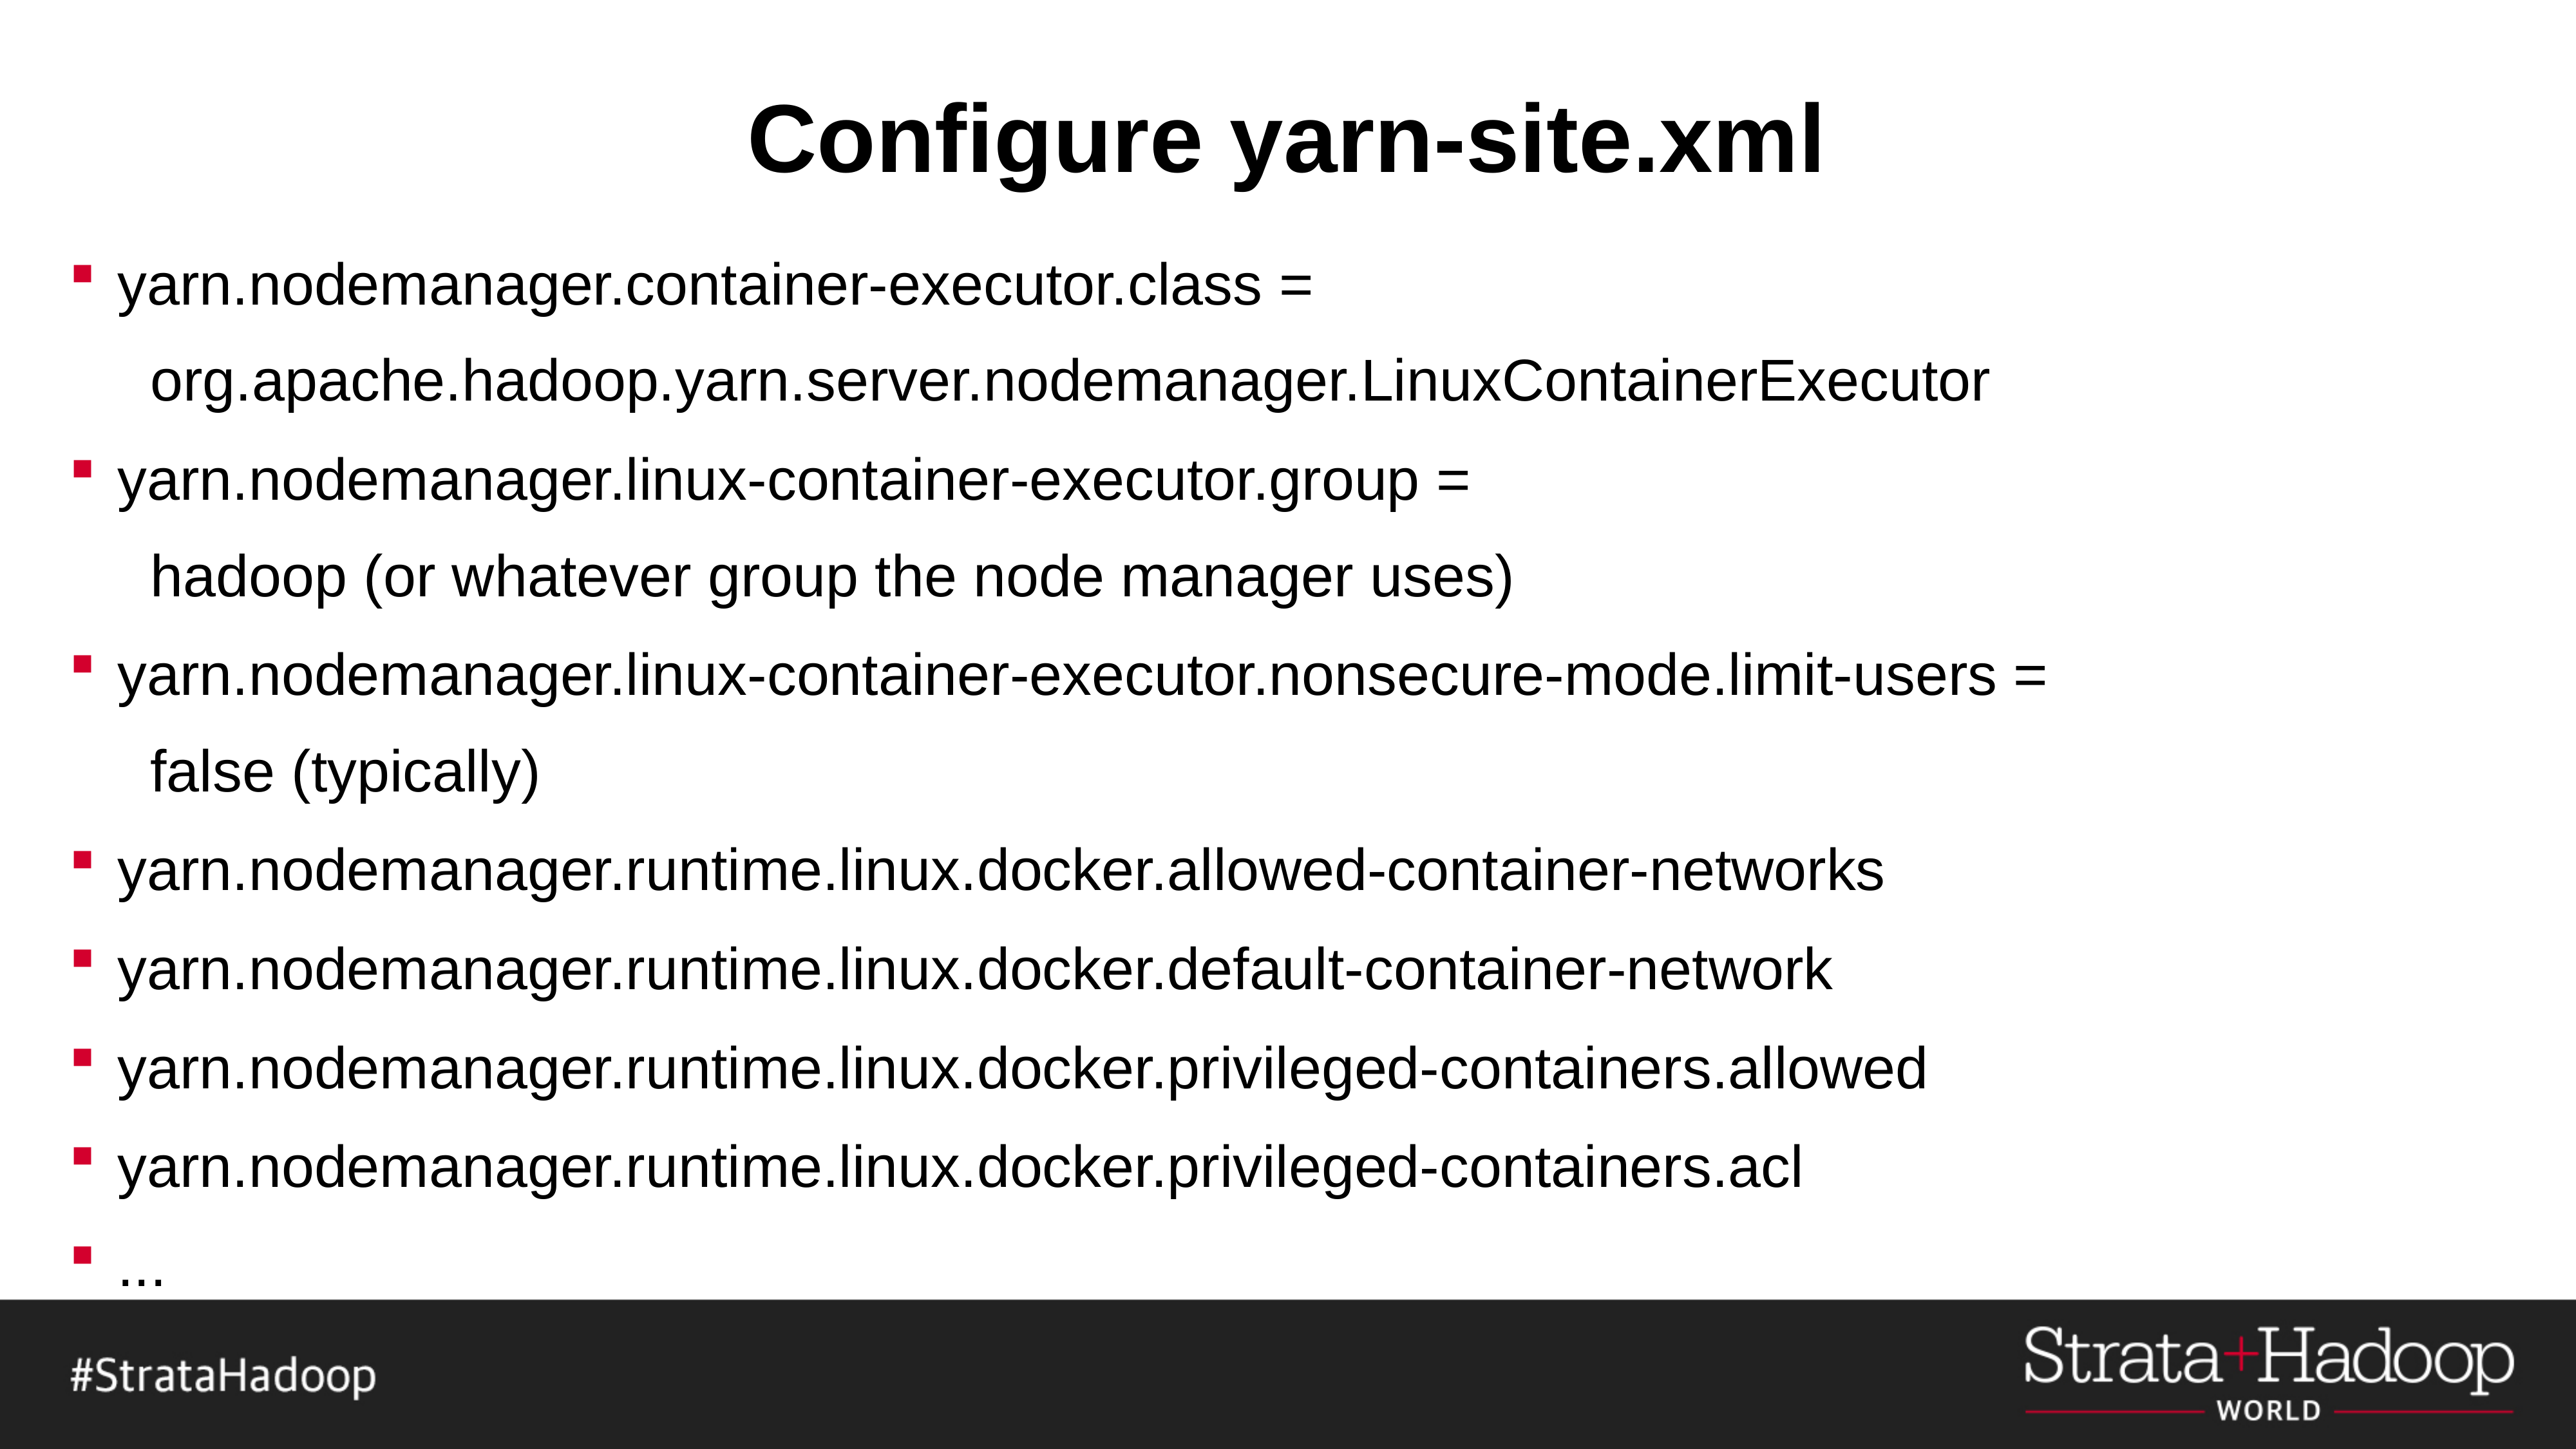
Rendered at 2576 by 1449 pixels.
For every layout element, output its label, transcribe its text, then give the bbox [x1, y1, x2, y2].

title Configure yarn-site.xml [65, 25, 2510, 242]
picture [0, 0, 2576, 1449]
list yarn.nodemanager.container-executor.class = org.apache.hadoop.yarn.server.nodemanager.LinuxContainerExecutor yarn.nodemanager.linux-container-executor.group = hadoop (or whatever group the node manager uses) yarn.nodemanager.linux-container-executor.nonsecure-mode.limit-users = false (typically) yarn.nodemanager.runtime.linux.docker.allowed-container-networks yarn.nodemanager.runtime.linux.docker.default-container-network yarn.nodemanager.runtime.linux.docker.privileged-containers.allowed yarn.nodemanager.runtime.linux.docker.privileged-containers.acl ... [65, 242, 2510, 1449]
